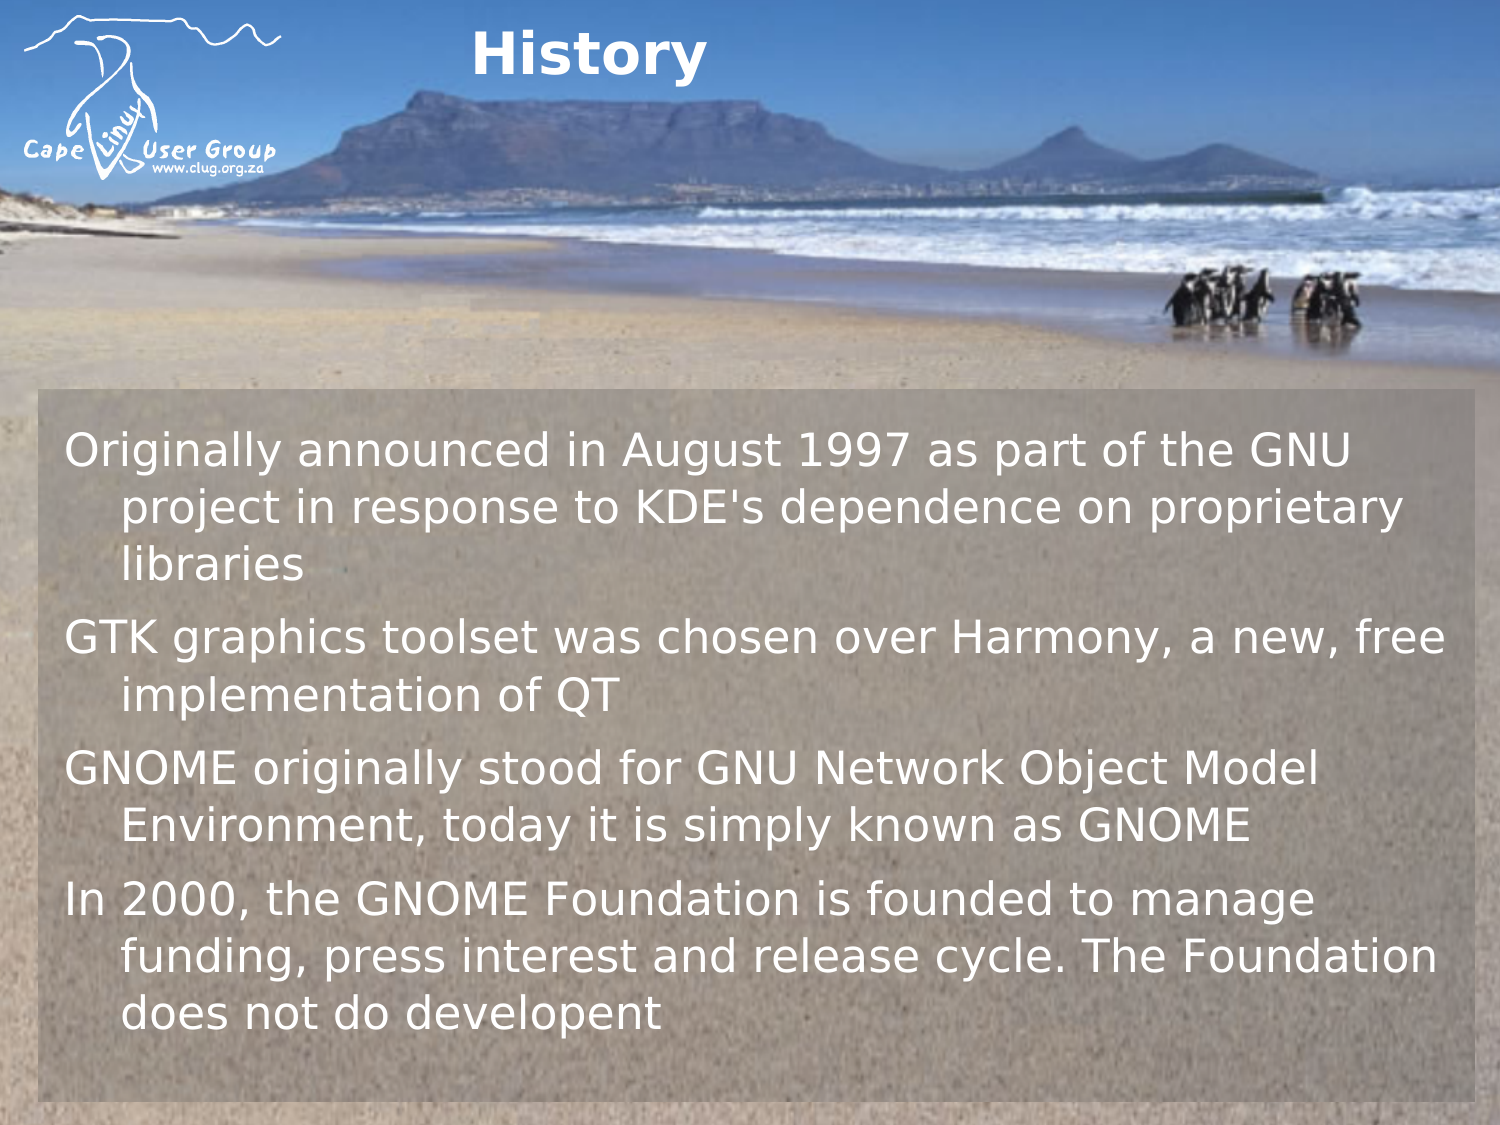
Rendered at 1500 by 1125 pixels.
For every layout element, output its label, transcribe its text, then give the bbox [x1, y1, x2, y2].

list Originally announced in August 1997 as part of the GNU project in response to KDE's dependence on proprietary libraries GTK graphics toolset was chosen over Harmony, a new, free implementation of QT GNOME originally stood for GNU Network Object Model Environment, today it is simply known as GNOME In 2000, the GNOME Foundation is founded to manage funding, press interest and release cycle. The Foundation does not do developent [64, 420, 1476, 1105]
title History [469, 0, 1486, 105]
picture [0, 0, 1500, 1125]
